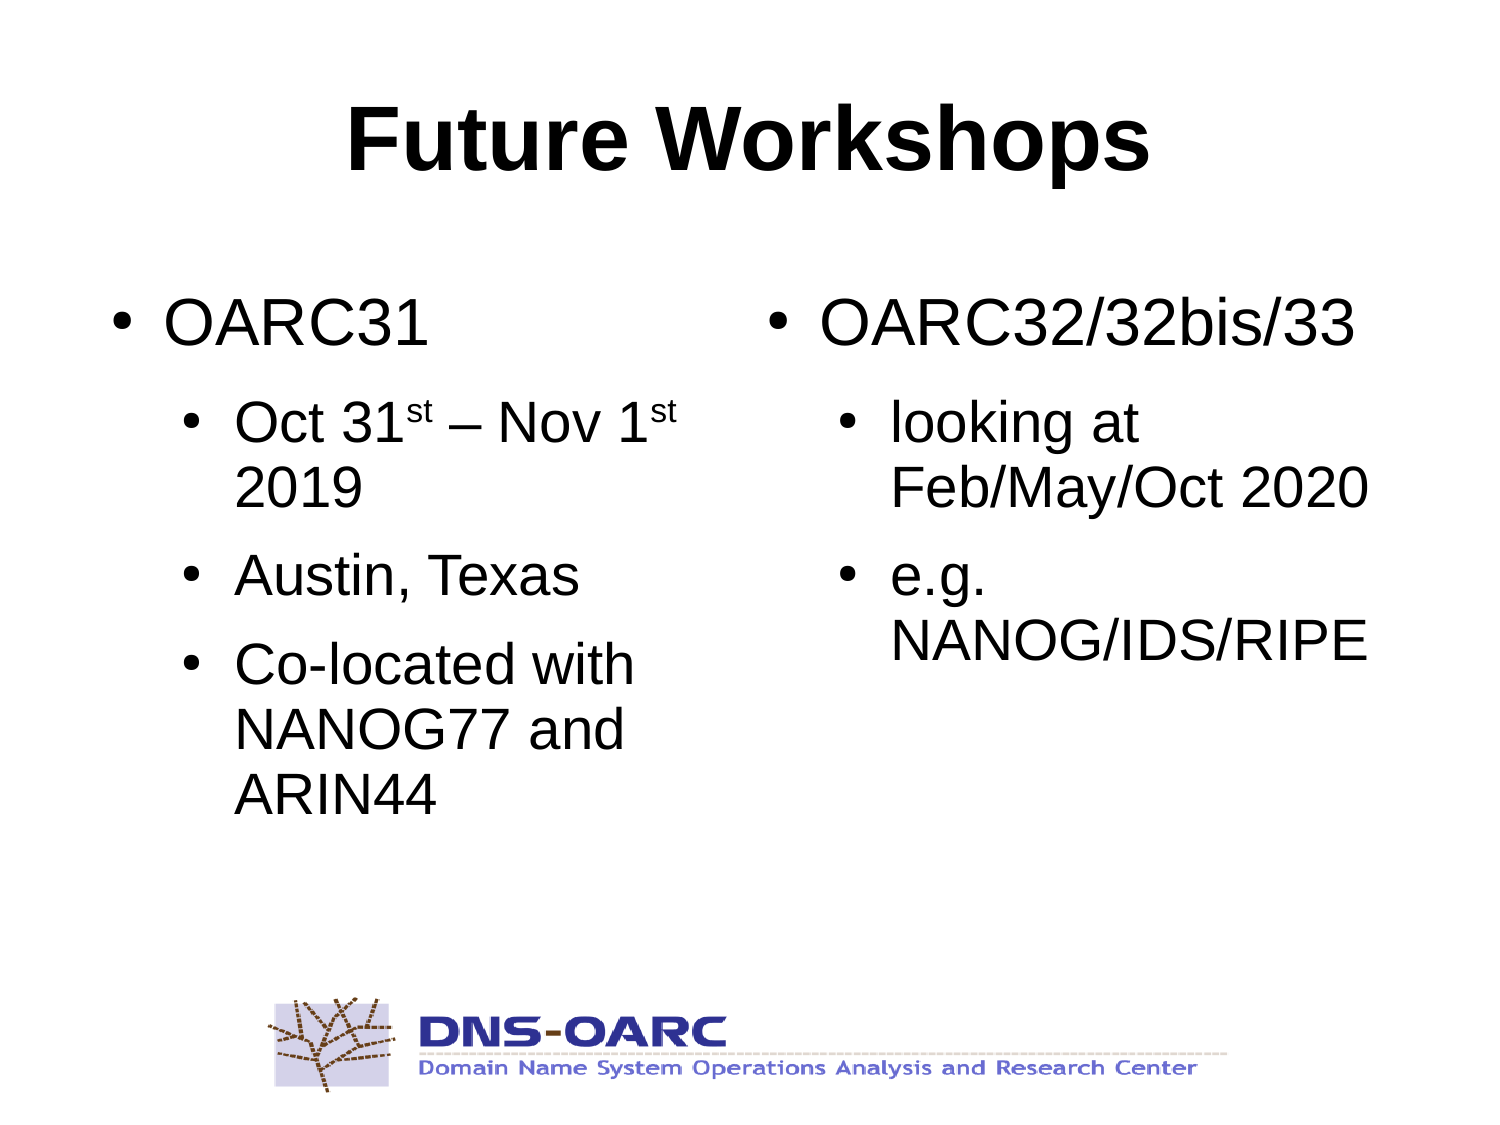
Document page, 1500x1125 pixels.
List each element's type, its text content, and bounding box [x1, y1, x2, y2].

title Future Workshops [75, 44, 1425, 233]
picture [214, 991, 1259, 1099]
list OARC32/32bis/33 looking at Feb/May/Oct 2020 e.g. NANOG/IDS/RIPE [748, 285, 1454, 886]
list OARC31 Oct 31st – Nov 1st 2019 Austin, Texas Co-located with NANOG77 and ARIN44 [92, 285, 748, 886]
